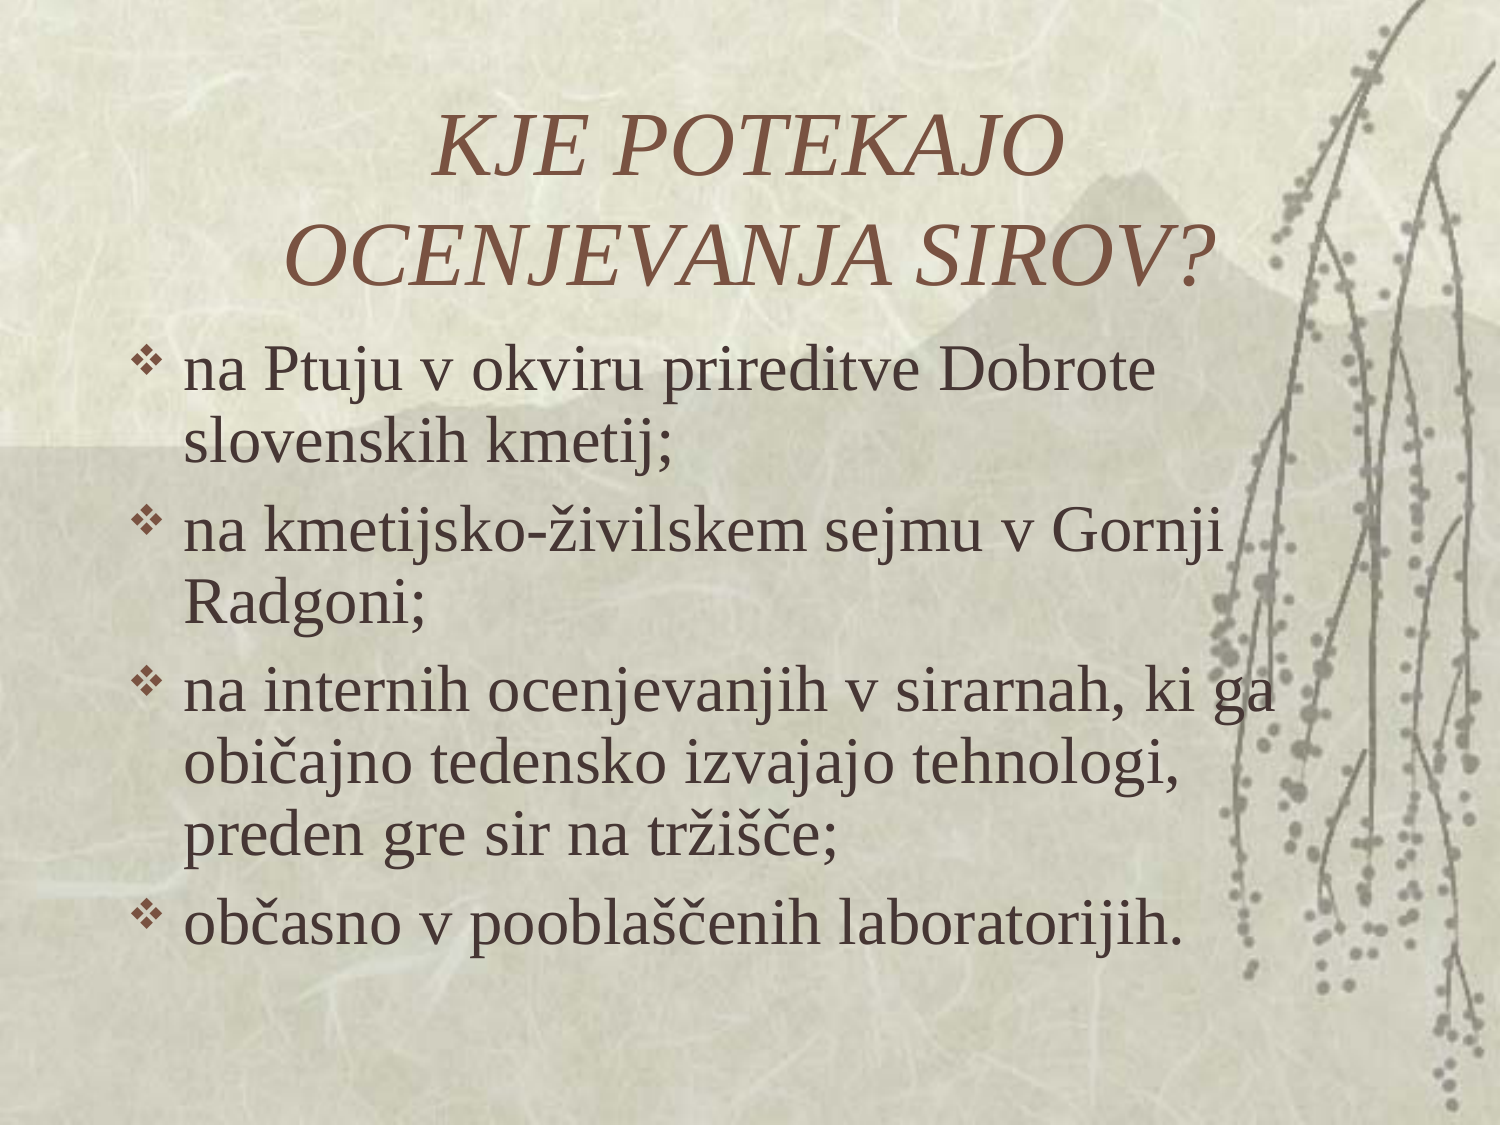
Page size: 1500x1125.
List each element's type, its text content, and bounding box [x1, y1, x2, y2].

title KJE POTEKAJO OCENJEVANJA SIROV? [112, 76, 1388, 312]
picture [0, 0, 1500, 1125]
list na Ptuju v okviru prireditve Dobrote slovenskih kmetij; na kmetijsko-živilskem sejmu v Gornji Radgoni; na internih ocenjevanjih v sirarnah, ki ga običajno tedensko izvajajo tehnologi, preden gre sir na tržišče; občasno v pooblaščenih laboratorijih. [112, 324, 1388, 1001]
